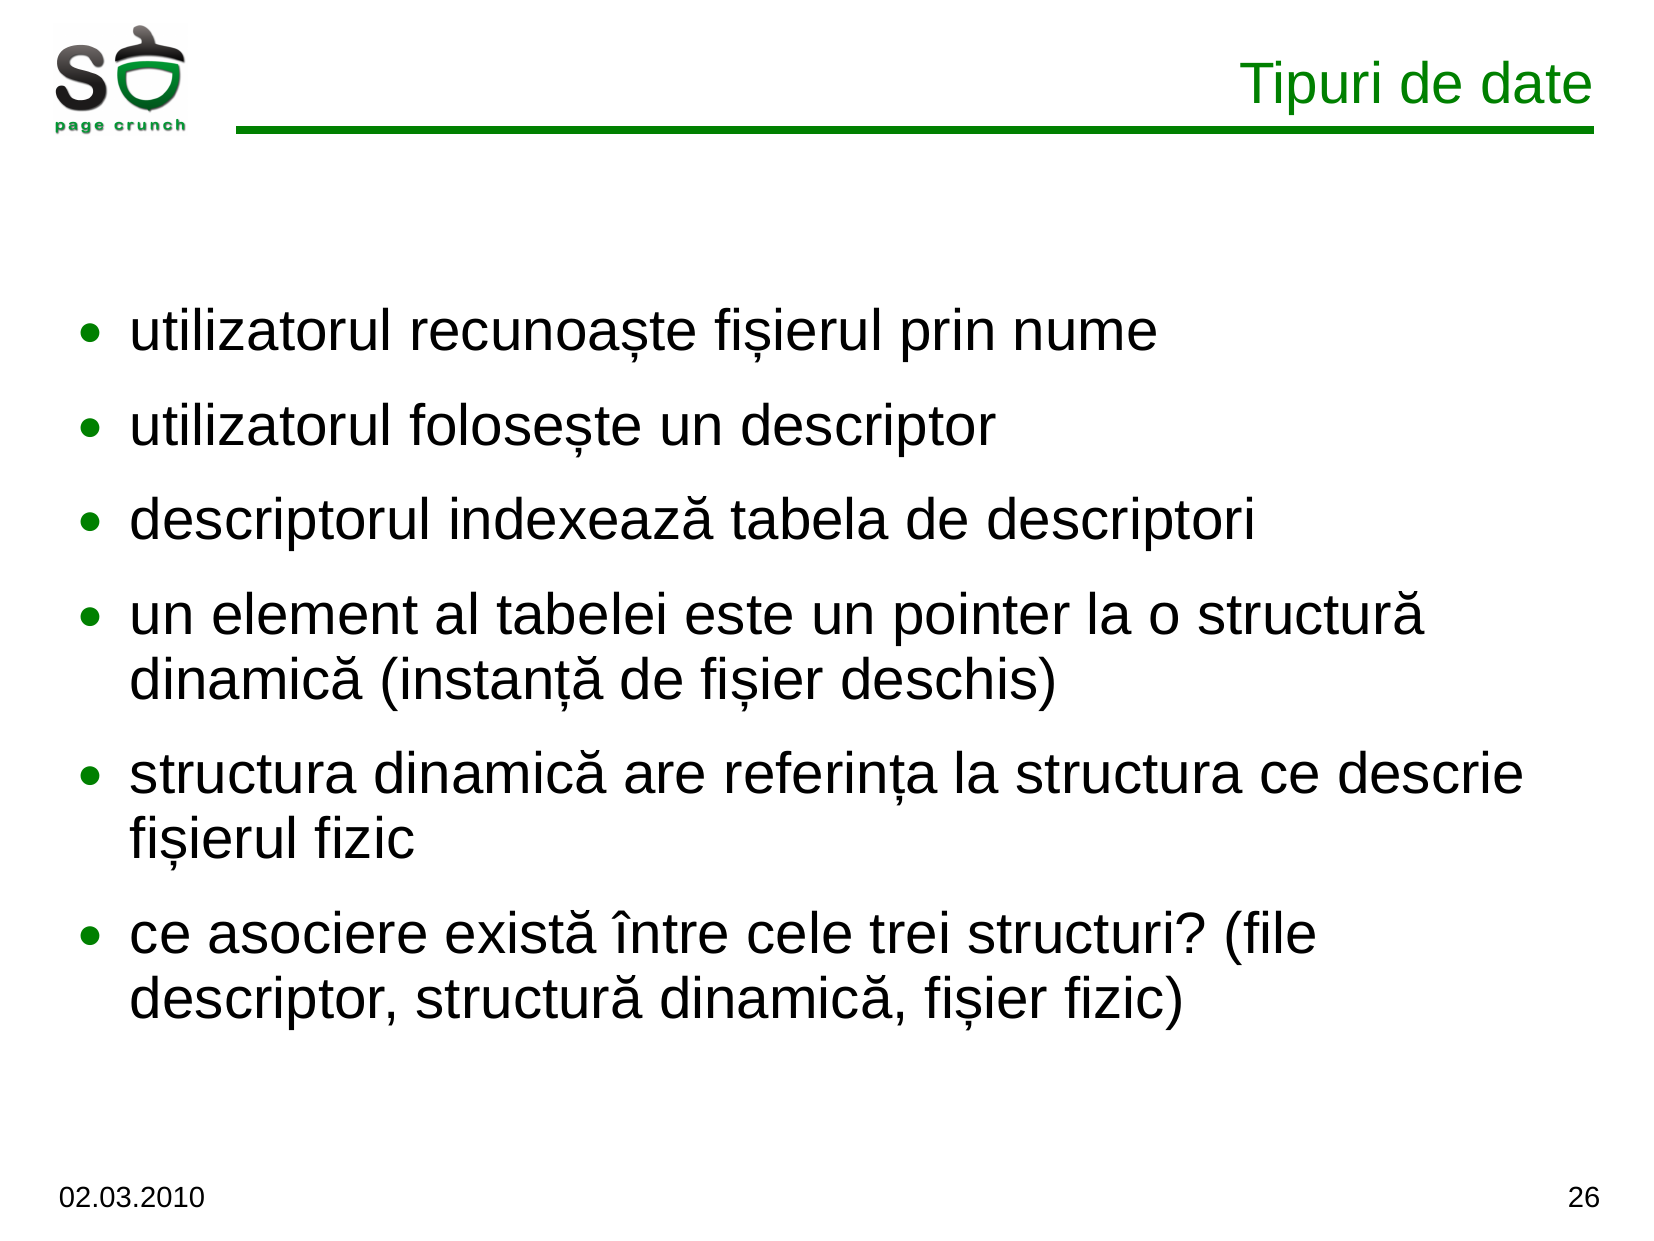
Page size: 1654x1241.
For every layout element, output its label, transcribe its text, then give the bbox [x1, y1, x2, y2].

title Tipuri de date [236, 49, 1595, 119]
picture [53, 23, 188, 136]
list utilizatorul recunoaște fișierul prin nume utilizatorul folosește un descriptor descriptorul indexează tabela de descriptori un element al tabelei este un pointer la o structură dinamică (instanță de fișier deschis) structura dinamică are referința la structura ce descrie fișierul fizic ce asociere există între cele trei structuri? (file descriptor, structură dinamică, fișier fizic) [59, 177, 1595, 1152]
